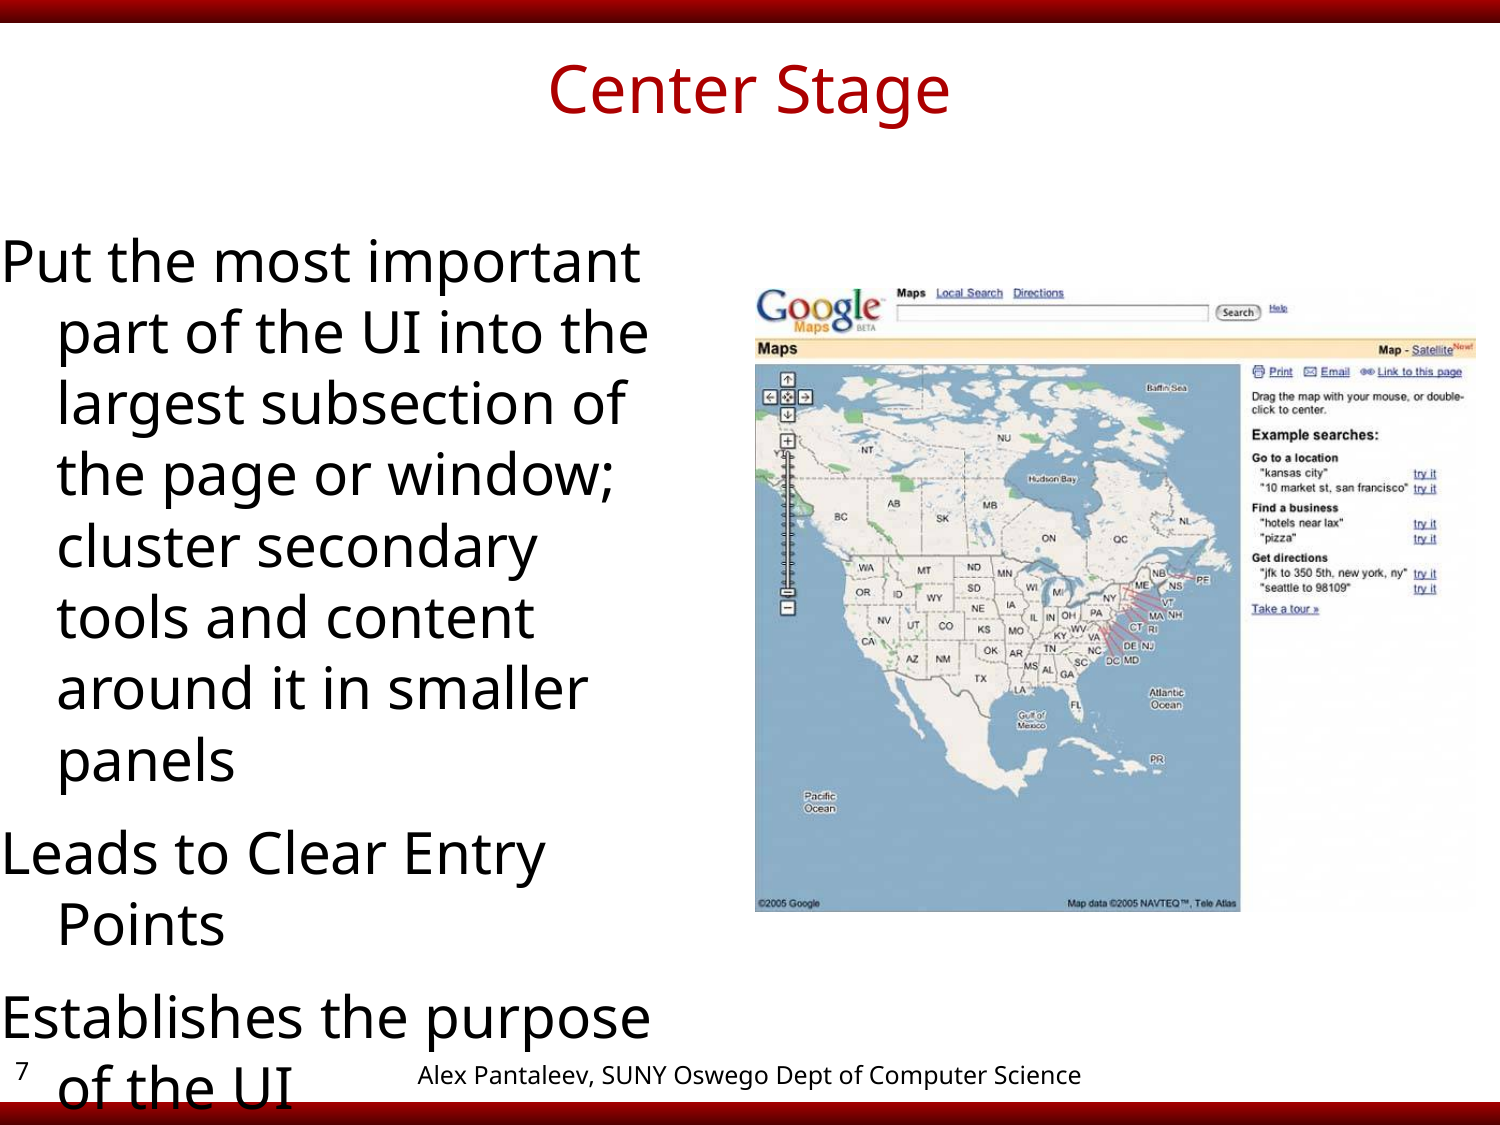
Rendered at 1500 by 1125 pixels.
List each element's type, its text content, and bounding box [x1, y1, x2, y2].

picture [755, 288, 1476, 912]
title Center Stage [0, 24, 1500, 150]
list Put the most important part of the UI into the largest subsection of the page or window; cluster secondary tools and content around it in smaller panels Leads to Clear Entry Points Establishes the purpose of the UI [0, 224, 676, 1063]
